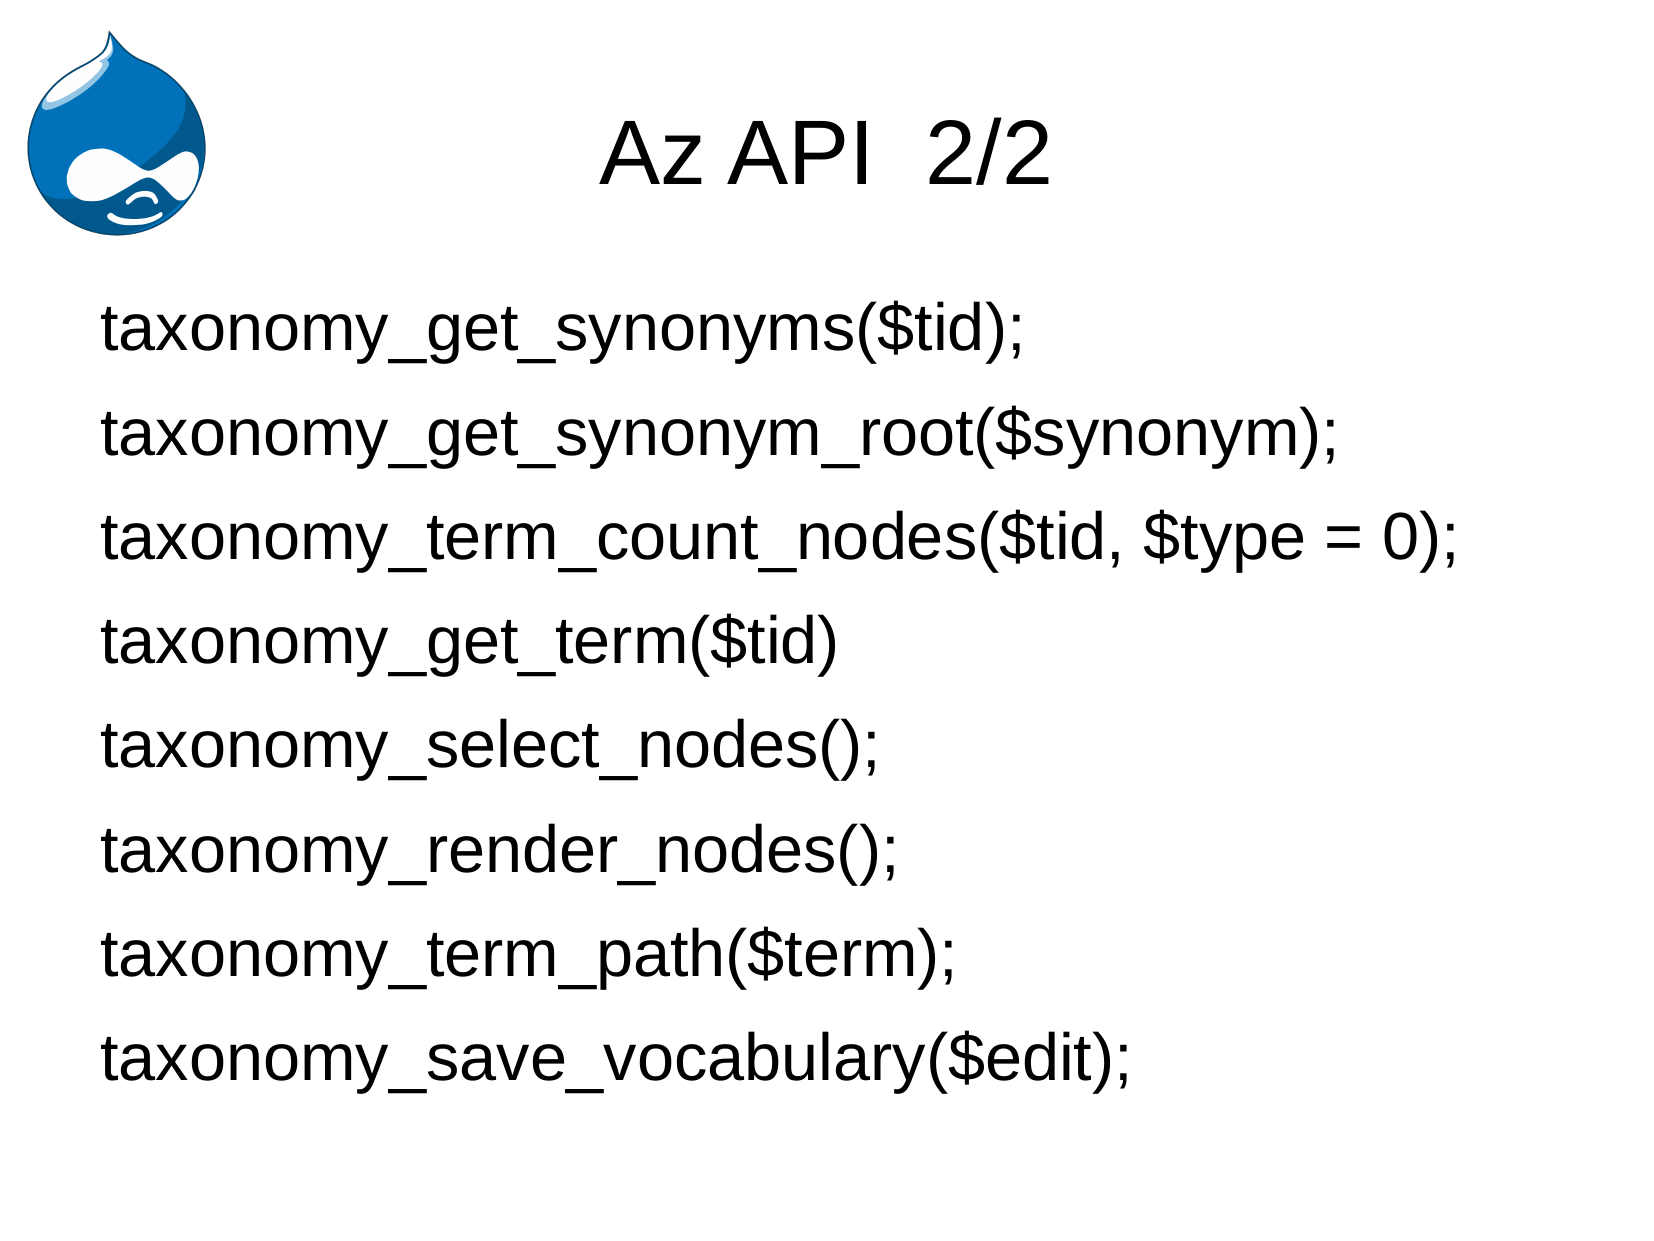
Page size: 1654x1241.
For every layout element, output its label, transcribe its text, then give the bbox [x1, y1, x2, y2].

list taxonomy_get_synonyms($tid); taxonomy_get_synonym_root($synonym); taxonomy_term_count_nodes($tid, $type = 0); taxonomy_get_term($tid) taxonomy_select_nodes(); taxonomy_render_nodes(); taxonomy_term_path($term); taxonomy_save_vocabulary($edit); [82, 290, 1571, 1109]
title Az API 2/2 [82, 49, 1571, 257]
picture [26, 29, 207, 237]
